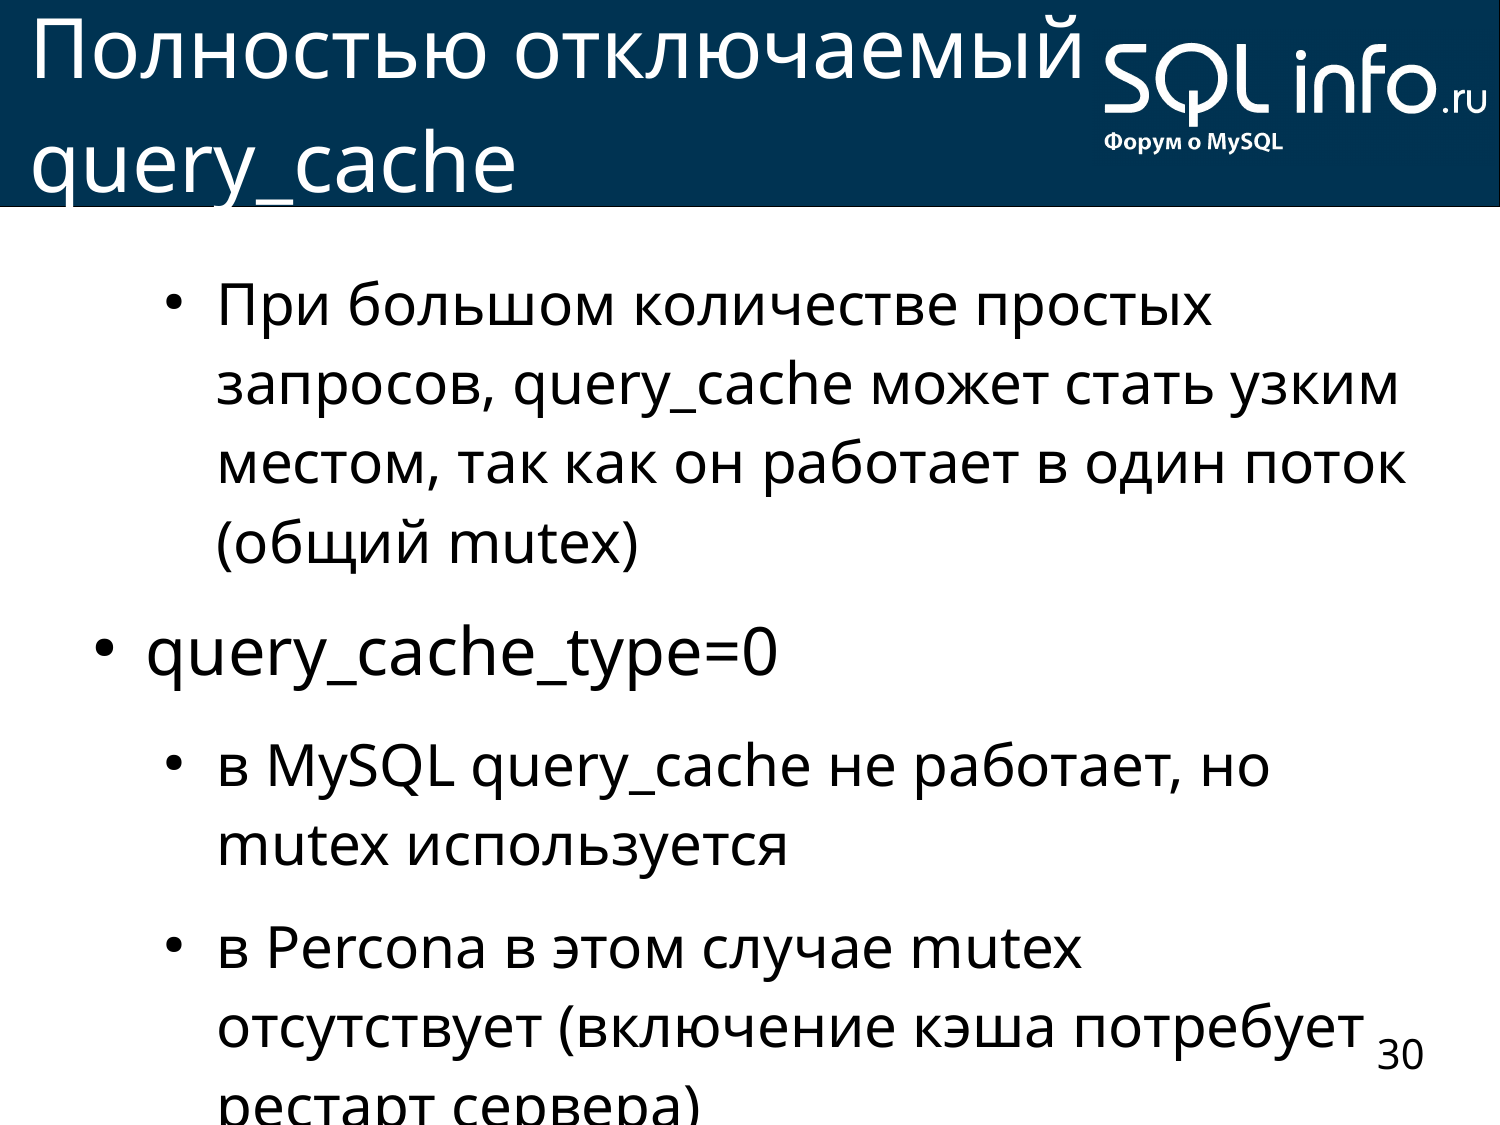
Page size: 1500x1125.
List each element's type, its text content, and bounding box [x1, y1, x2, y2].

title Полностью отключаемый query_cache [29, 0, 1093, 207]
list При большом количестве простых запросов, query_cache может стать узким местом, так как он работает в один поток (общий mutex) query_cache_type=0 в MySQL query_cache не работает, но mutex используется в Percona в этом случае mutex отсутствует (включение кэша потребует рестарт сервера) [75, 263, 1425, 1063]
picture [1093, 29, 1495, 166]
